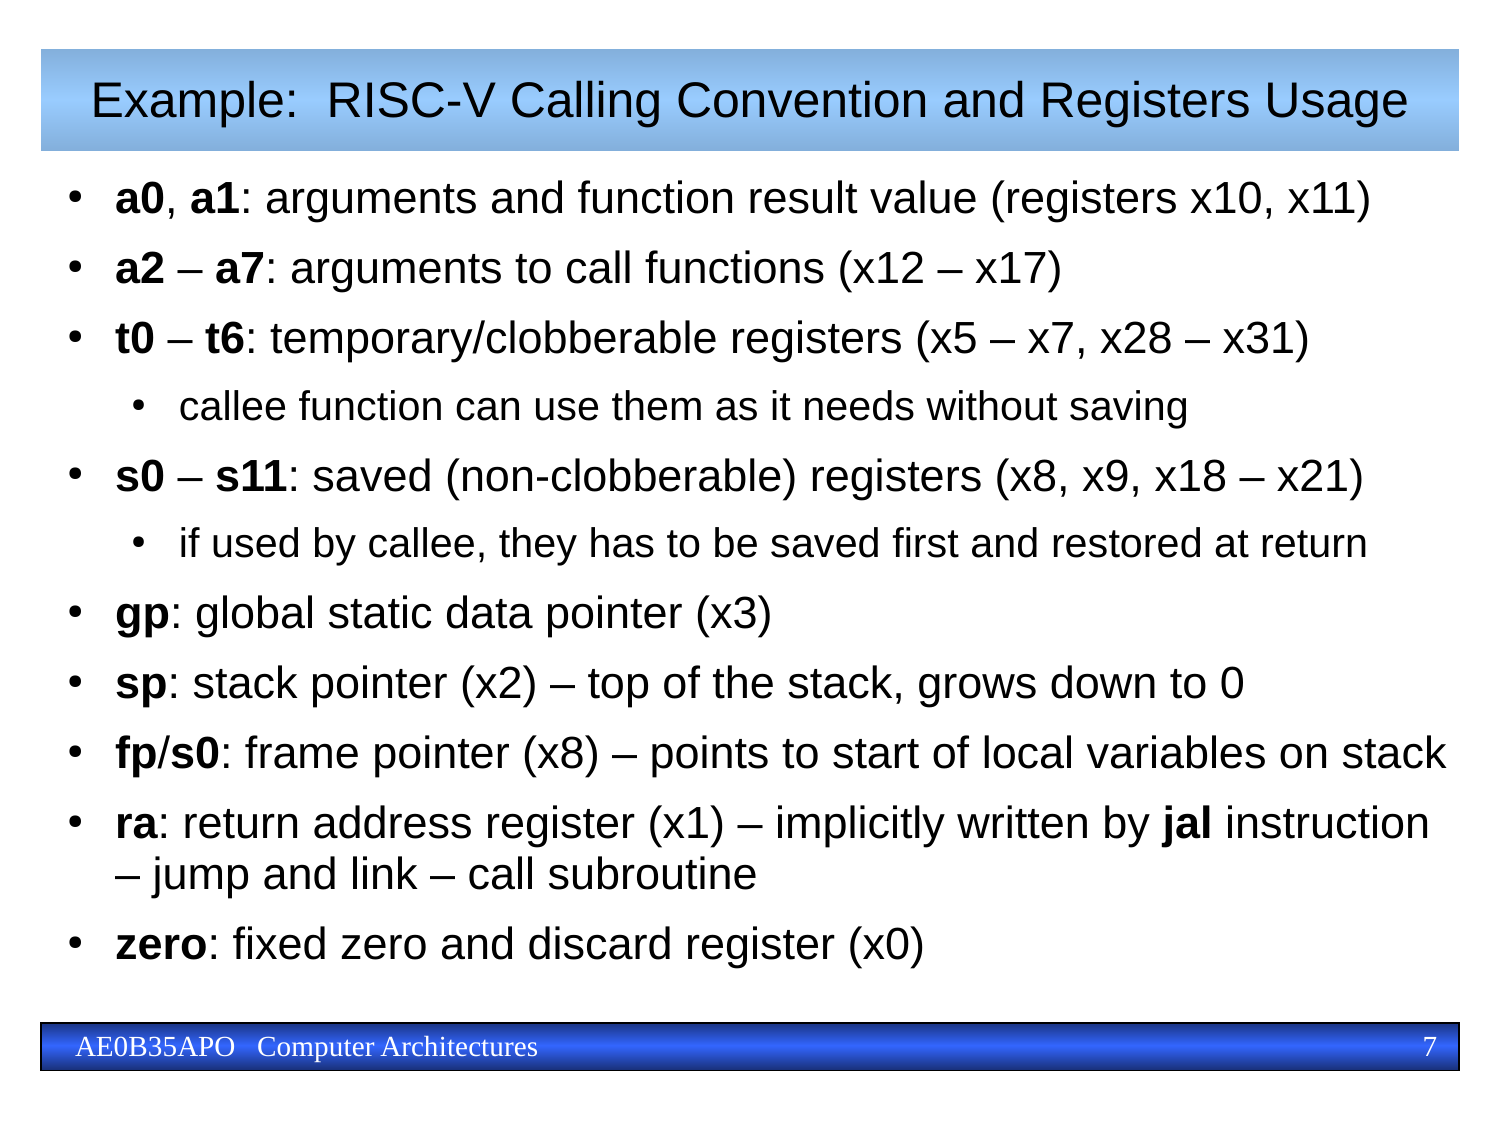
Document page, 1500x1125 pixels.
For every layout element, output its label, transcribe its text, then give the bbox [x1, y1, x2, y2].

list a0, a1: arguments and function result value (registers x10, x11) a2 – a7: arguments to call functions (x12 – x17) t0 – t6: temporary/clobberable registers (x5 – x7, x28 – x31) callee function can use them as it needs without saving s0 – s11: saved (non-clobberable) registers (x8, x9, x18 – x21) if used by callee, they has to be saved first and restored at return gp: global static data pointer (x3) sp: stack pointer (x2) – top of the stack, grows down to 0 fp/s0: frame pointer (x8) – points to start of local variables on stack ra: return address register (x1) – implicitly written by jal instruction – jump and link – call subroutine zero: fixed zero and discard register (x0) [51, 172, 1463, 1013]
title Example: RISC-V Calling Convention and Registers Usage [41, 49, 1459, 151]
